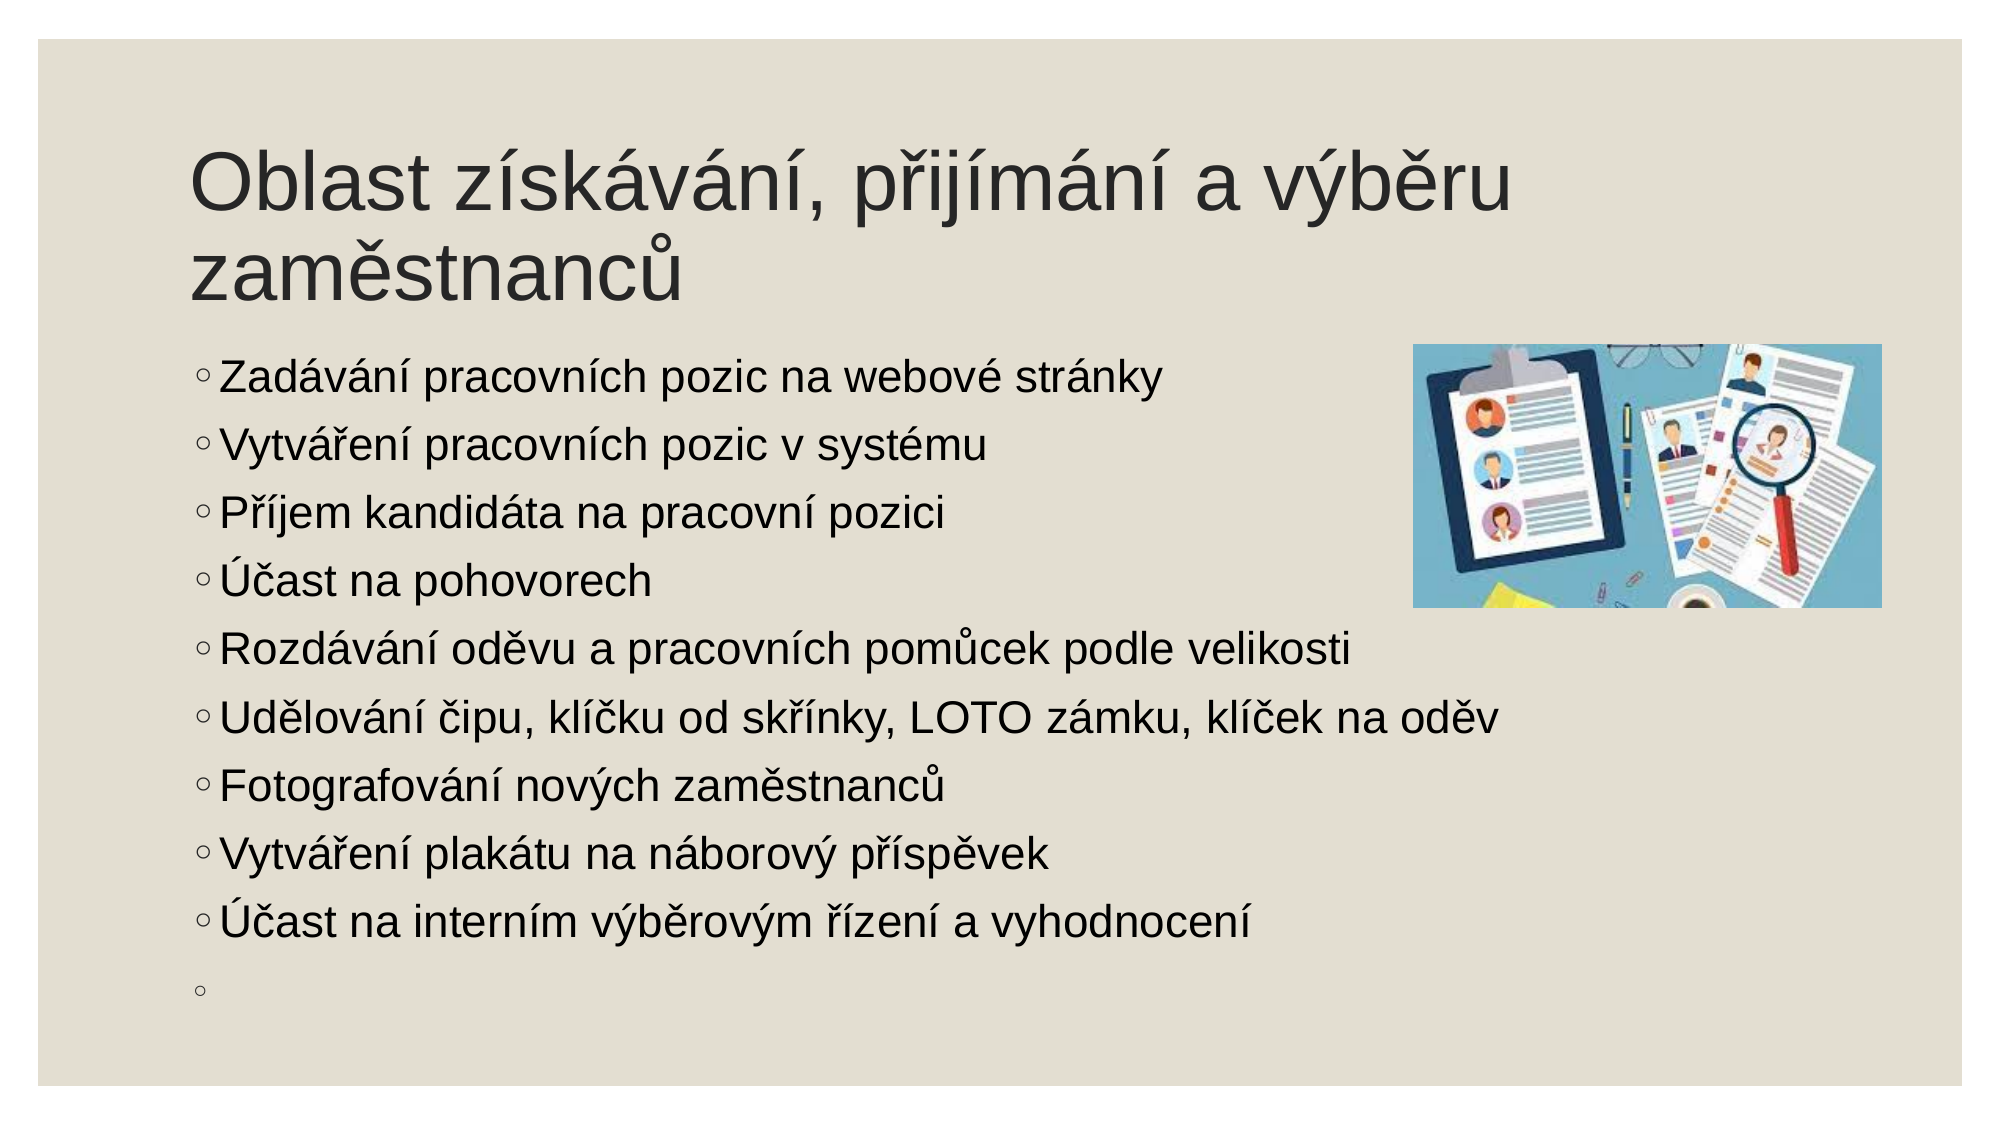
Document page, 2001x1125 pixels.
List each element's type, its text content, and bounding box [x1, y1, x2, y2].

title Oblast získávání, přijímání a výběru zaměstnanců [174, 36, 1825, 331]
list Zadávání pracovních pozic na webové stránky Vytváření pracovních pozic v systému Příjem kandidáta na pracovní pozici Účast na pohovorech Rozdávání oděvu a pracovních pomůcek podle velikosti Udělování čipu, klíčku od skřínky, LOTO zámku, klíček na oděv Fotografování nových zaměstnanců Vytváření plakátu na náborový příspěvek Účast na interním výběrovým řízení a vyhodnocení [174, 345, 1825, 991]
picture [1413, 345, 1882, 608]
